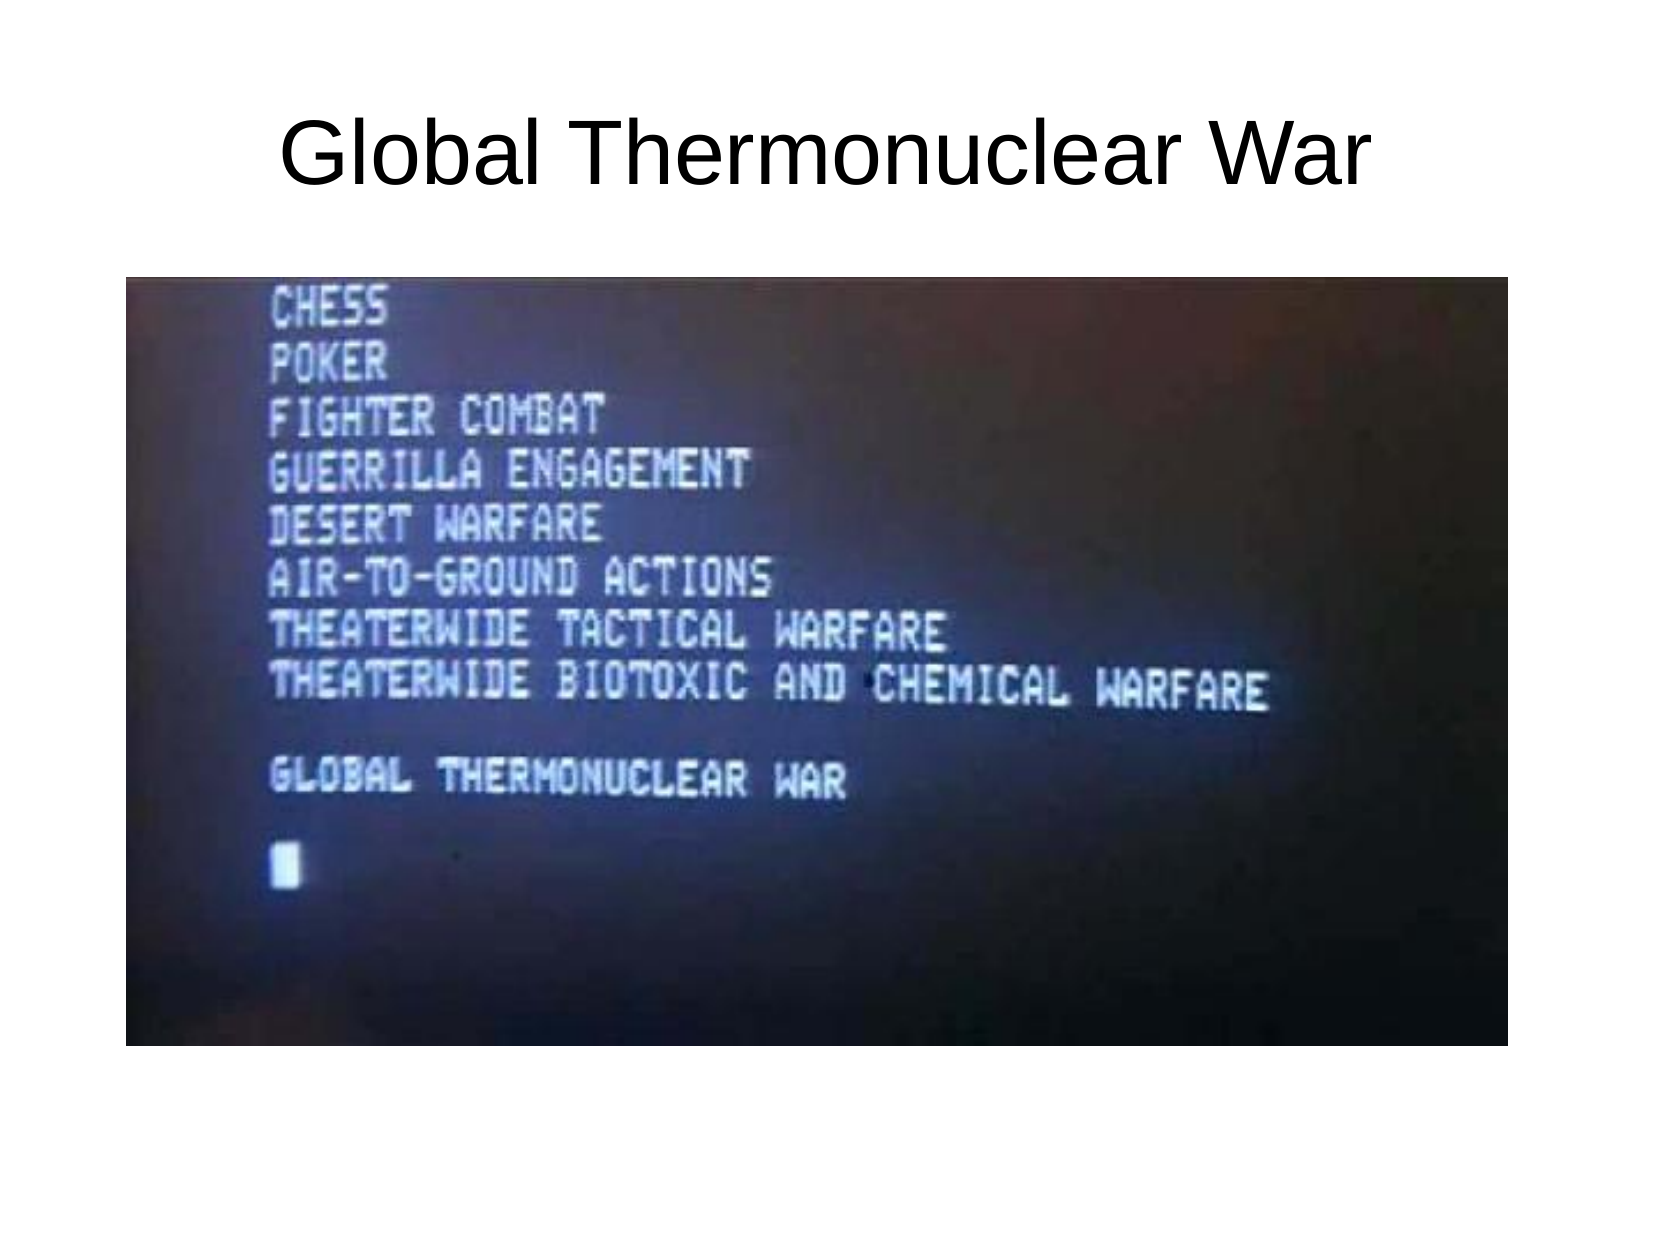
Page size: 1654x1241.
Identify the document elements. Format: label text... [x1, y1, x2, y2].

picture [126, 277, 1508, 1046]
title Global Thermonuclear War [82, 49, 1571, 257]
